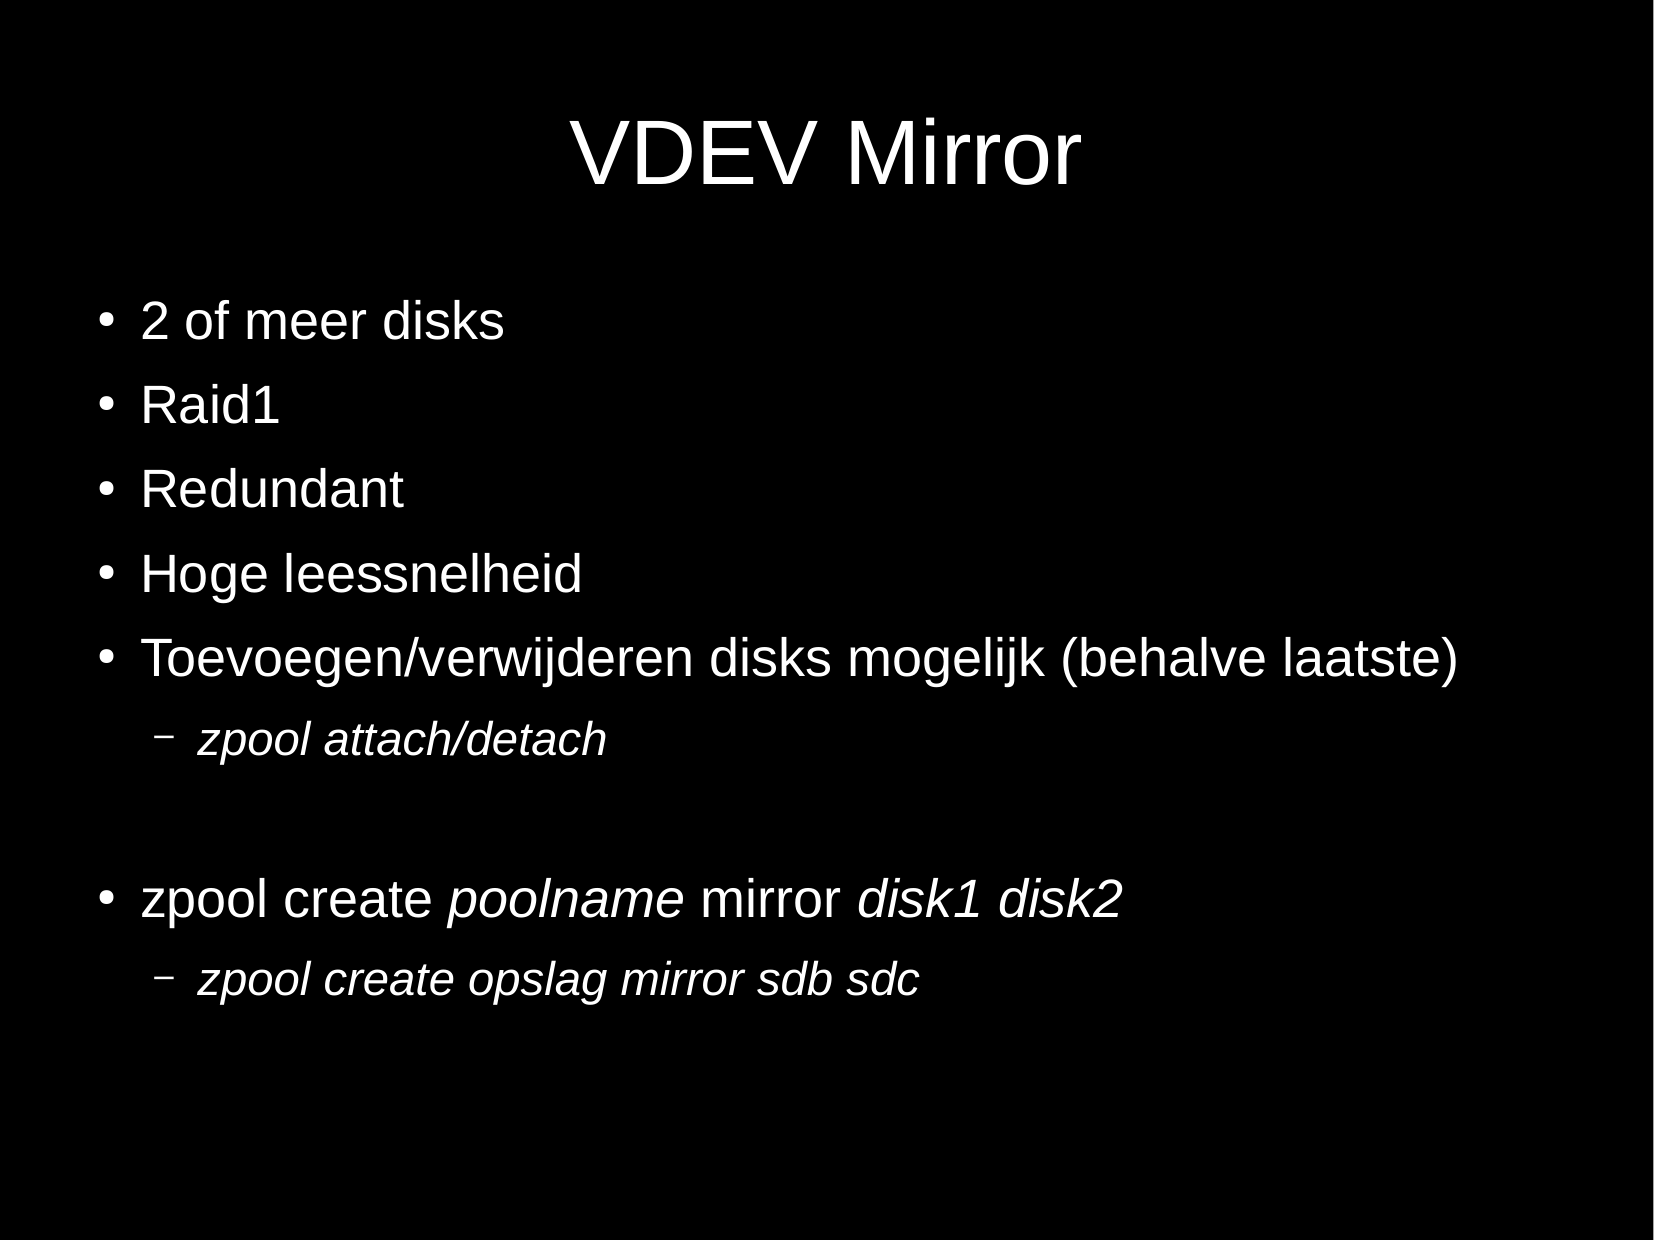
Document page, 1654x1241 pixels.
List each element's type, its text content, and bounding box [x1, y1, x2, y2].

title VDEV Mirror [82, 49, 1571, 257]
list 2 of meer disks Raid1 Redundant Hoge leessnelheid Toevoegen/verwijderen disks mogelijk (behalve laatste) zpool attach/detach zpool create poolname mirror disk1 disk2 zpool create opslag mirror sdb sdc [82, 290, 1571, 1010]
